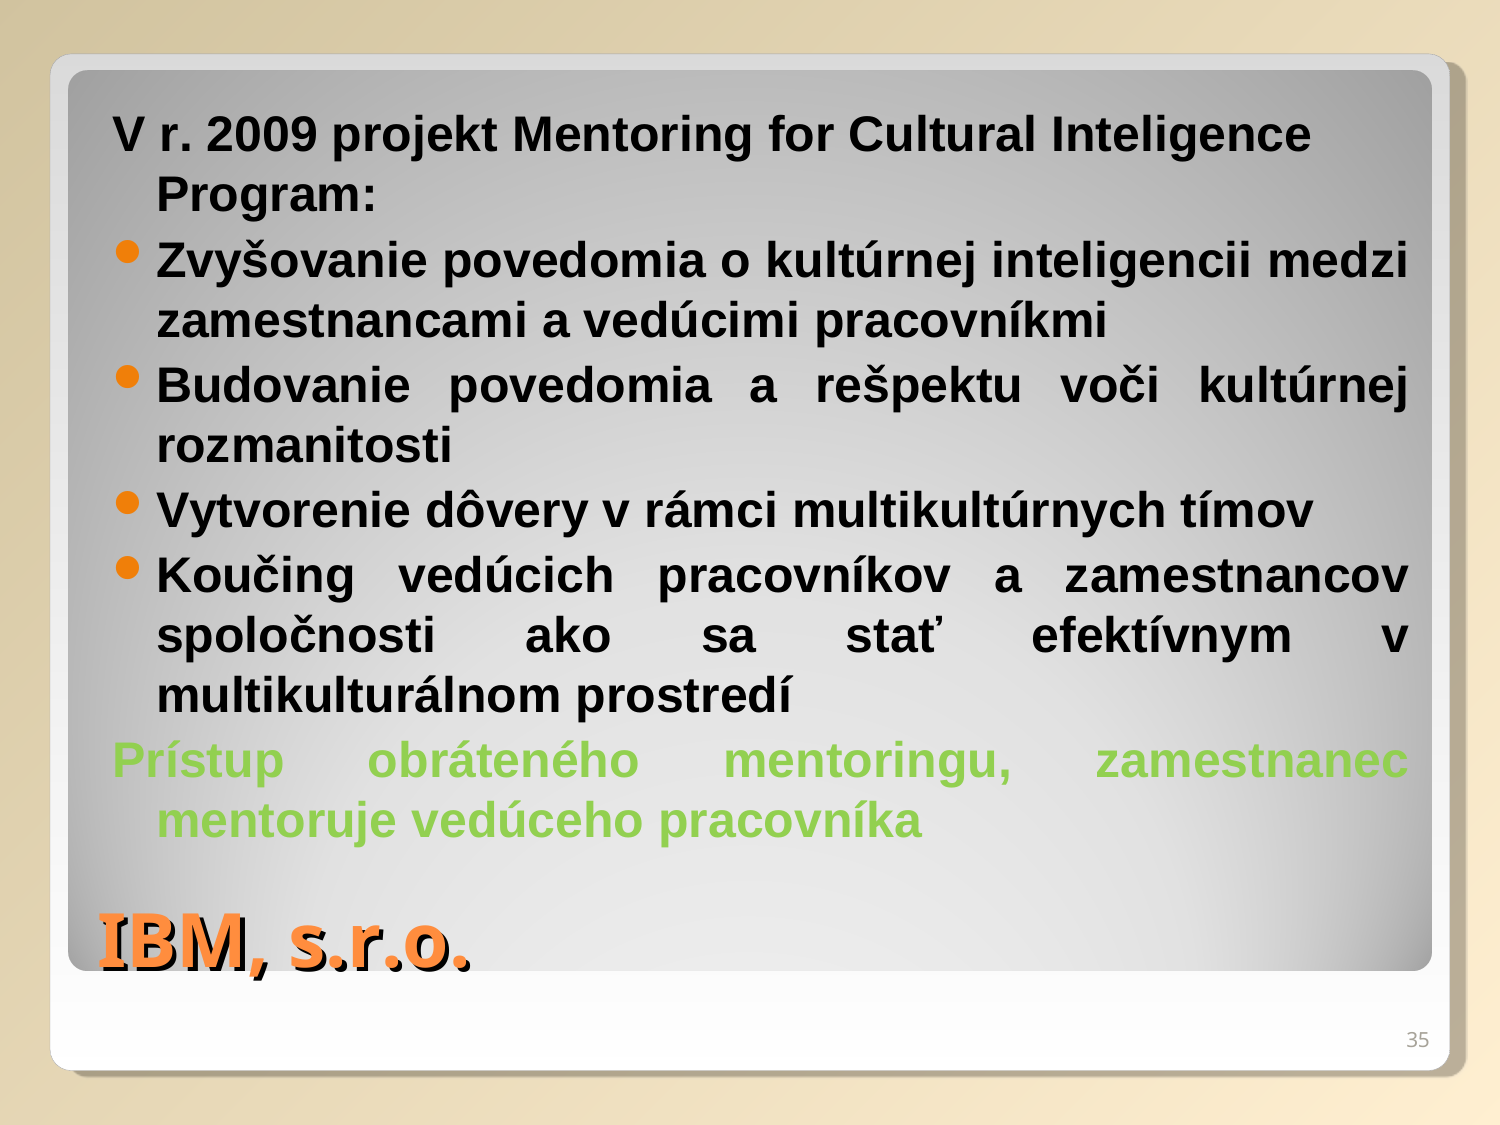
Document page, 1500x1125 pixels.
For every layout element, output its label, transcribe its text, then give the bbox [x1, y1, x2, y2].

picture [67, 69, 1433, 972]
title IBM, s.r.o. [82, 905, 1426, 991]
text_box <number> [1369, 1002, 1445, 1063]
list V r. 2009 projekt Mentoring for Cultural Inteligence Program: Zvyšovanie povedomia o kultúrnej inteligencii medzi zamestnancami a vedúcimi pracovníkmi Budovanie povedomia a rešpektu voči kultúrnej rozmanitosti Vytvorenie dôvery v rámci multikultúrnych tímov Koučing vedúcich pracovníkov a zamestnancov spoločnosti ako sa stať efektívnym v multikulturálnom prostredí Prístup obráteného mentoringu, zamestnanec mentoruje vedúceho pracovníka [82, 86, 1426, 905]
